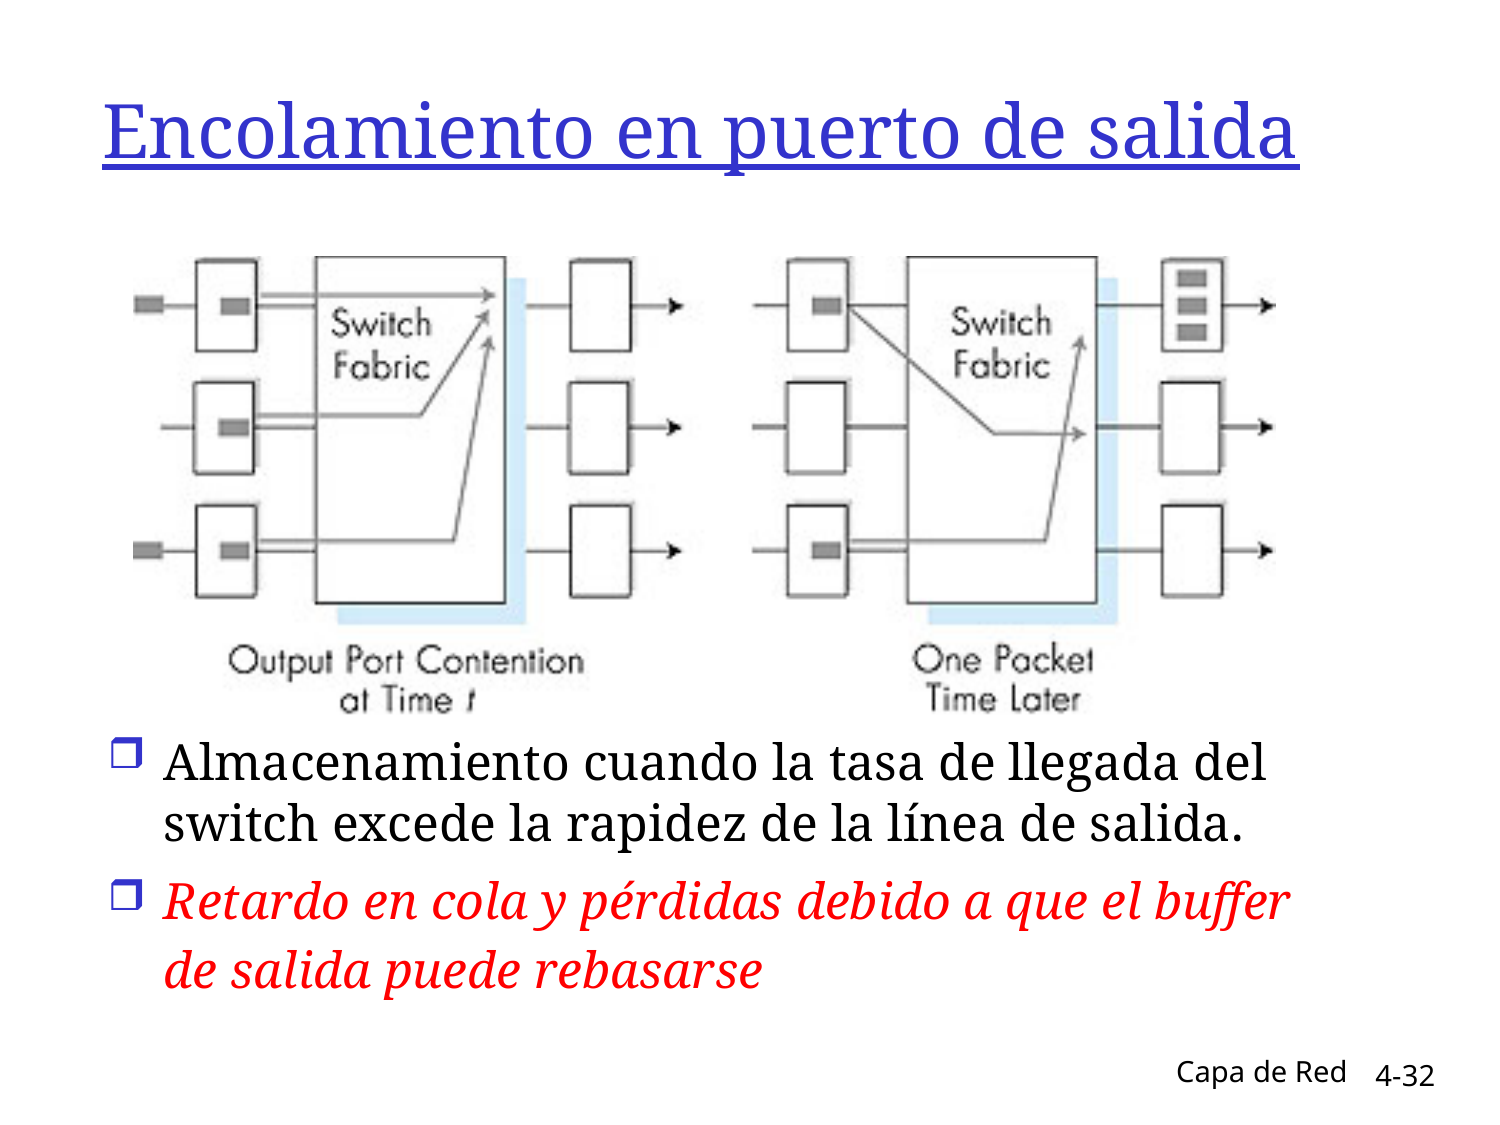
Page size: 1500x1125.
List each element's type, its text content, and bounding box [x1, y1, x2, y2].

title Encolamiento en puerto de salida [87, 37, 1363, 225]
picture [133, 256, 1276, 723]
list Almacenamiento cuando la tasa de llegada del switch excede la rapidez de la línea de salida. Retardo en cola y pérdidas debido a que el buffer de salida puede rebasarse [93, 723, 1369, 1028]
